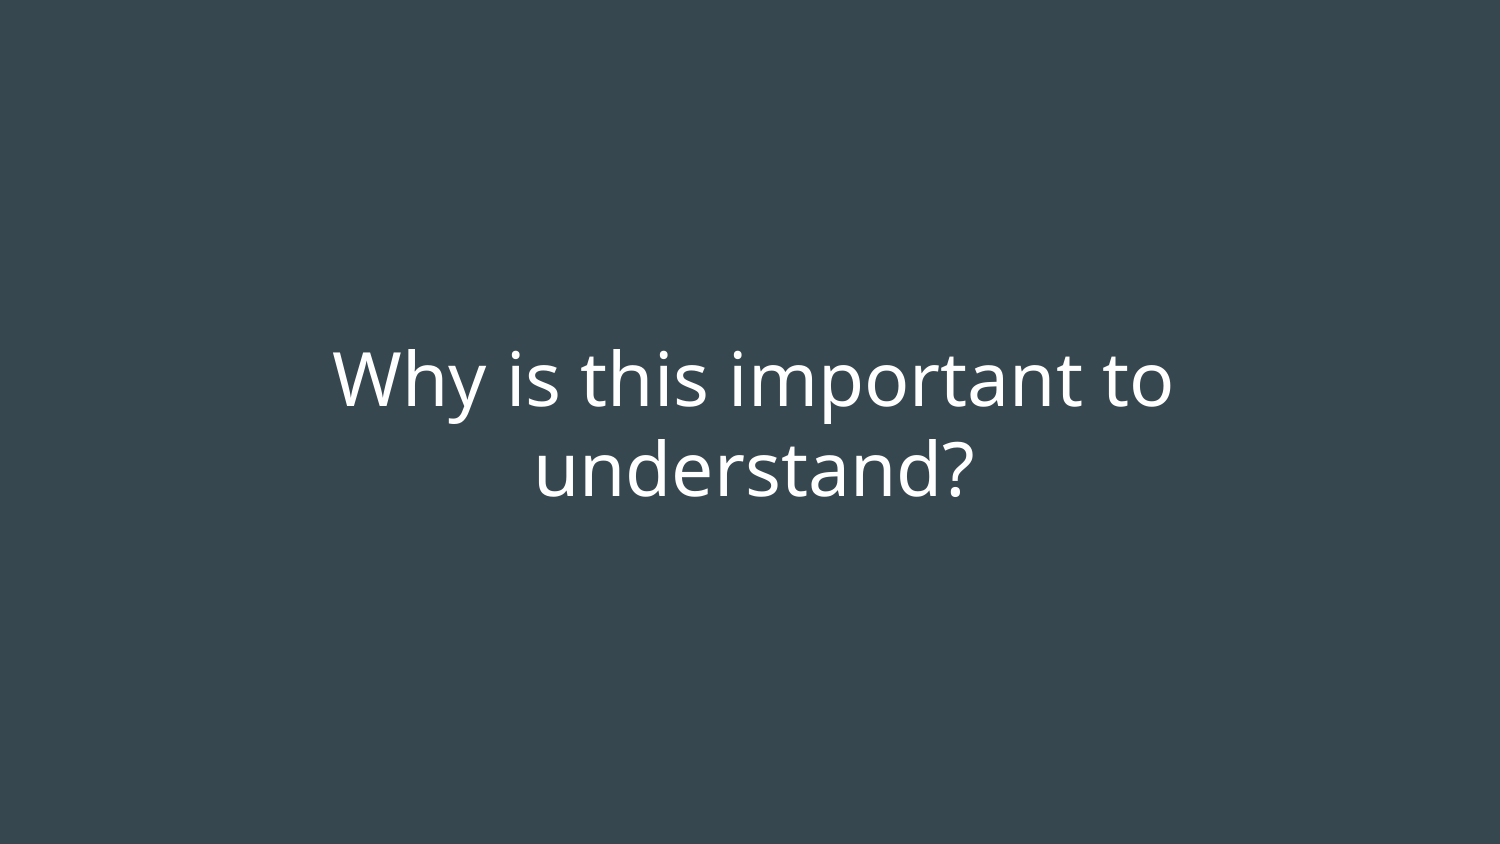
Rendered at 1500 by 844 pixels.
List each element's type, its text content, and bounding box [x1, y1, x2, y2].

title Why is this important to understand? [110, 351, 1399, 493]
